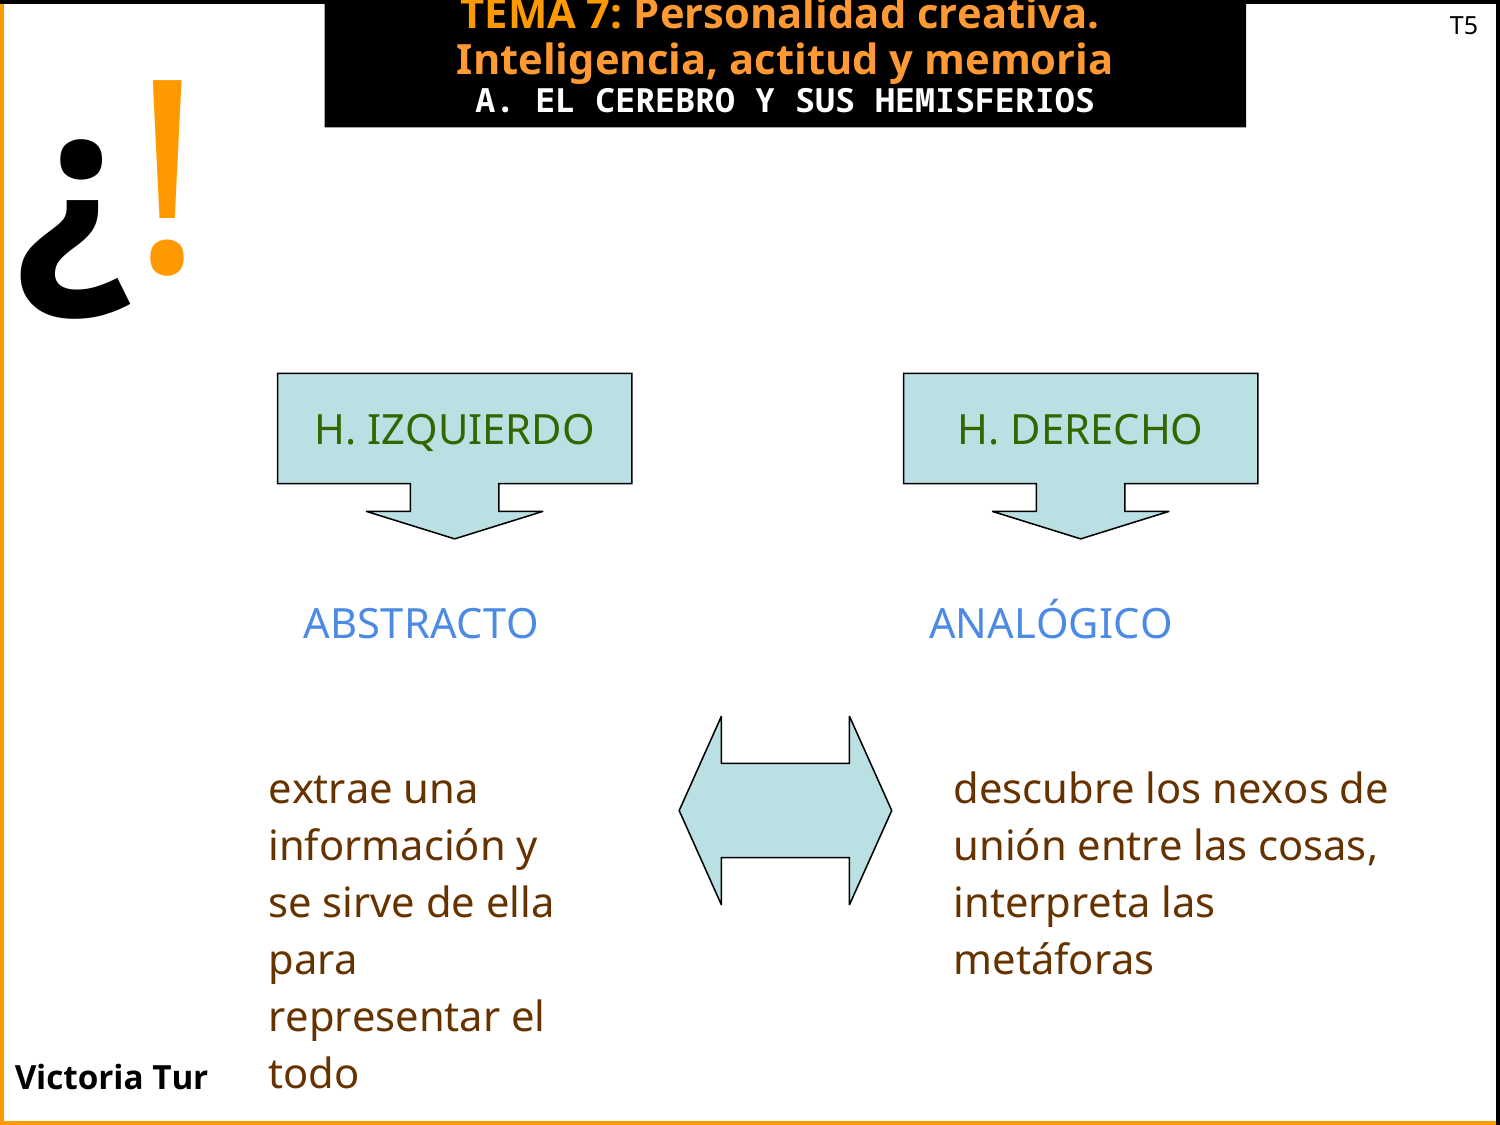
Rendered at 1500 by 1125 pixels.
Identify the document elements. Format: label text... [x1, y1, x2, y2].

text_box H. IZQUIERDO [277, 373, 632, 539]
text_box descubre los nexos de unión entre las cosas, interpreta las metáforas [938, 751, 1436, 995]
text_box ABSTRACTO [289, 586, 632, 659]
text_box H. DERECHO [903, 373, 1258, 539]
text_box T5 [1435, 0, 1500, 50]
text_box ANALÓGICO [903, 586, 1247, 659]
text_box extrae una información y se sirve de ella para representar el todo [253, 751, 597, 1109]
text_box [679, 716, 892, 905]
